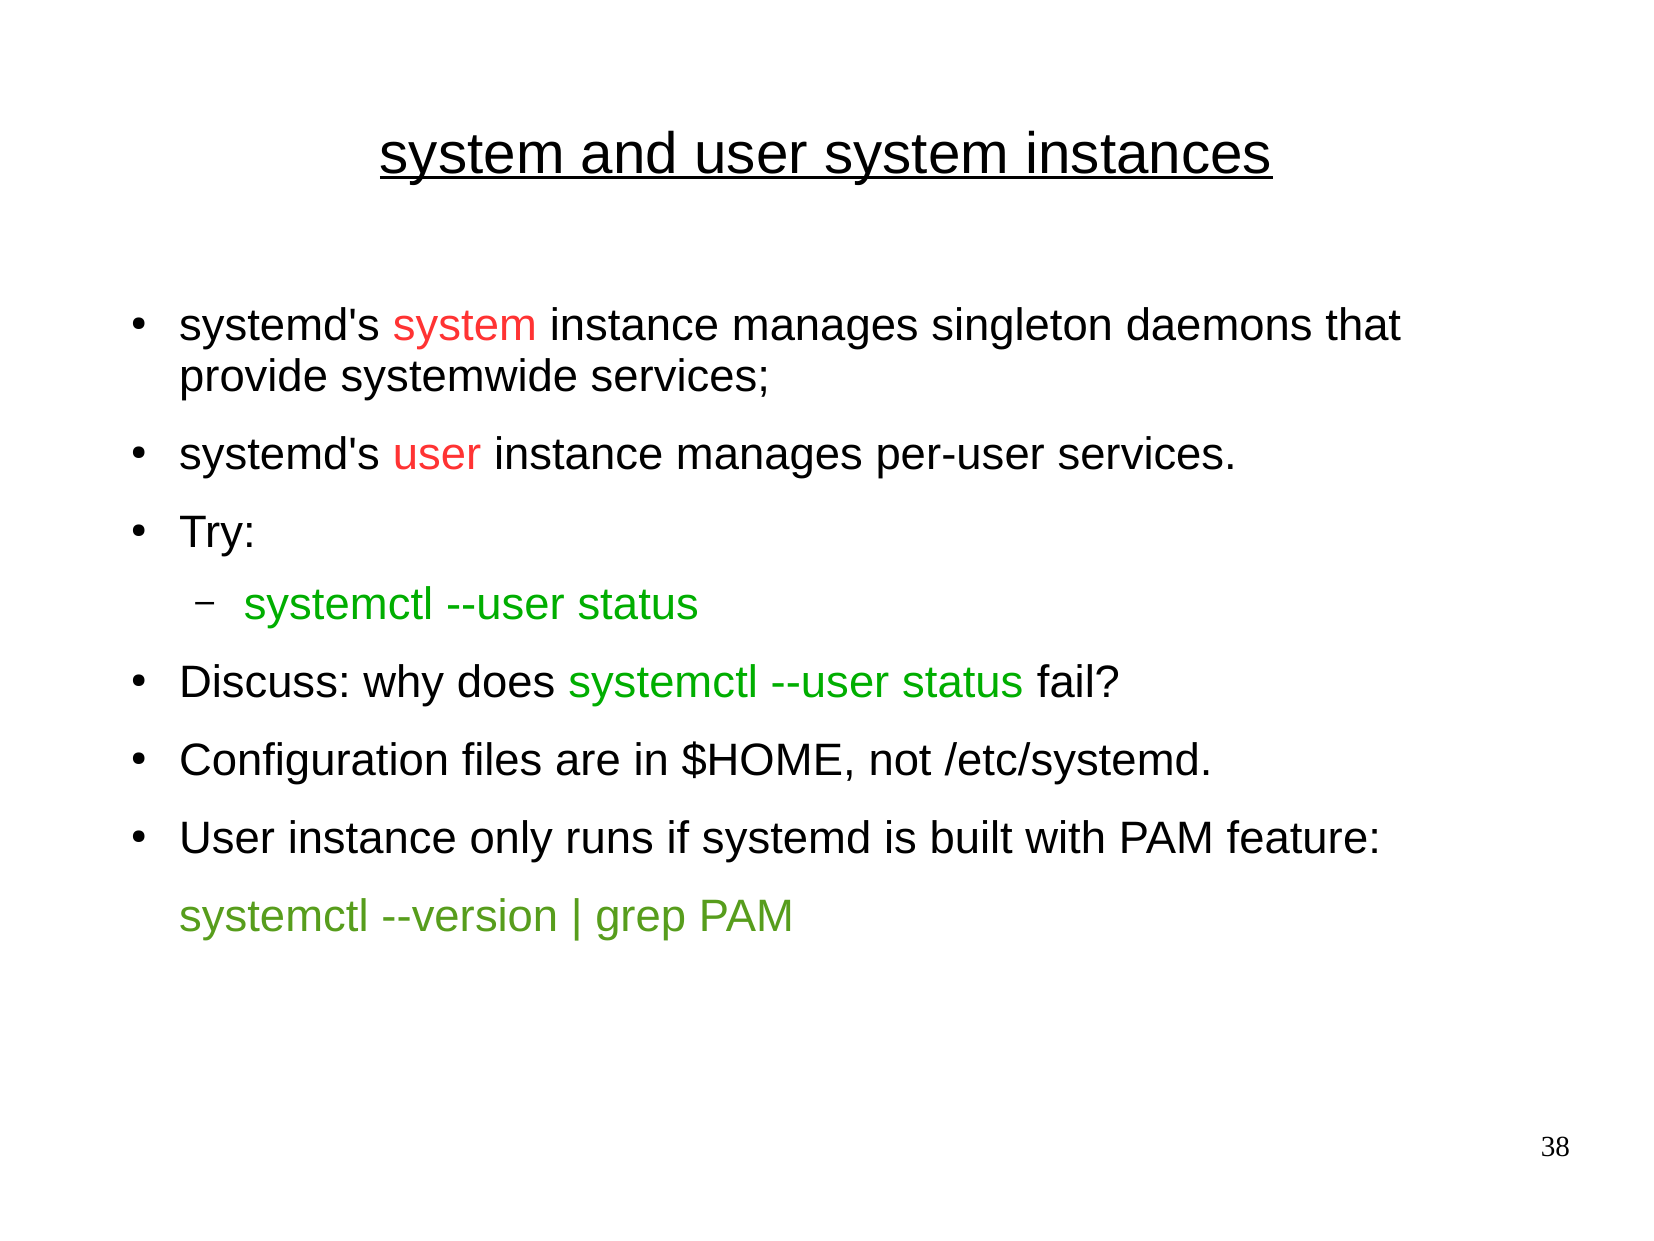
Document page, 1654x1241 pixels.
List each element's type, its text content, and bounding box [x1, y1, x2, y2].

list systemd's system instance manages singleton daemons that provide systemwide services; systemd's user instance manages per-user services. Try: systemctl --user status Discuss: why does systemctl --user status fail? Configuration files are in $HOME, not /etc/systemd. User instance only runs if systemd is built with PAM feature: systemctl --version | grep PAM [114, 299, 1539, 942]
title system and user system instances [82, 49, 1571, 257]
